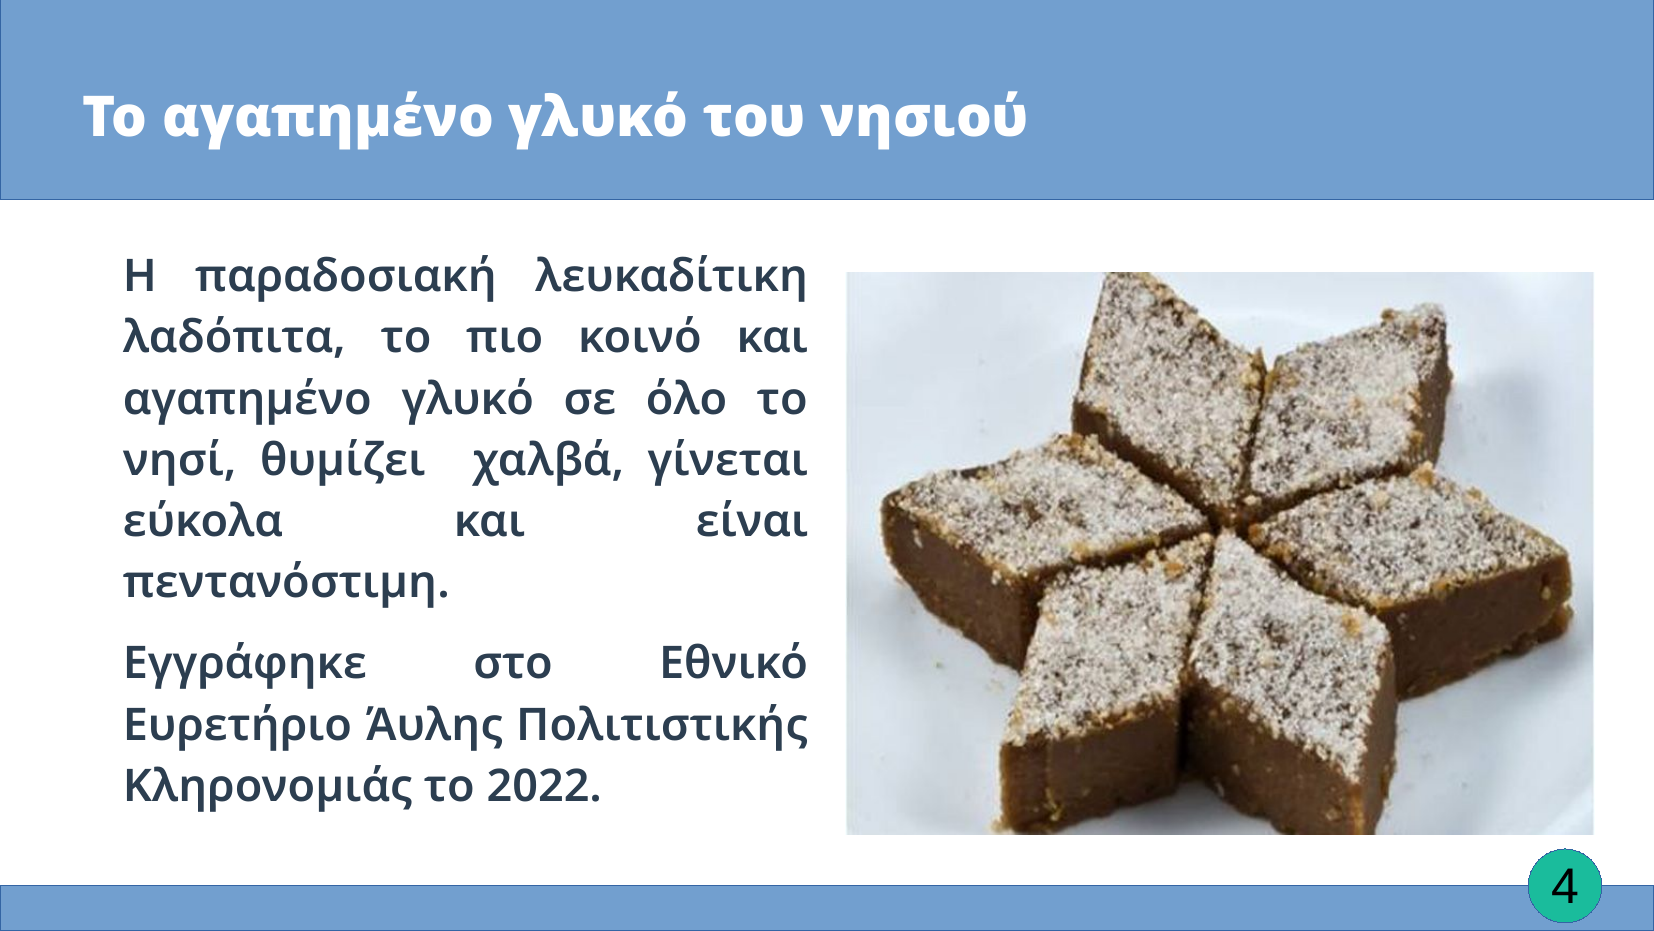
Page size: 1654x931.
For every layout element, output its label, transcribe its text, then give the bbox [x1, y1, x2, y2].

list Η παραδοσιακή λευκαδίτικη λαδόπιτα, το πιο κοινό και αγαπημένο γλυκό σε όλο το νησί, θυμίζει χαλβά, γίνεται εύκολα και είναι πεντανόστιμη. Εγγράφηκε στο Εθνικό Ευρετήριο Άυλης Πολιτιστικής Κληρονομιάς το 2022. [59, 243, 809, 864]
picture [845, 272, 1595, 835]
title Το αγαπημένο γλυκό του νησιού [82, 37, 1571, 193]
